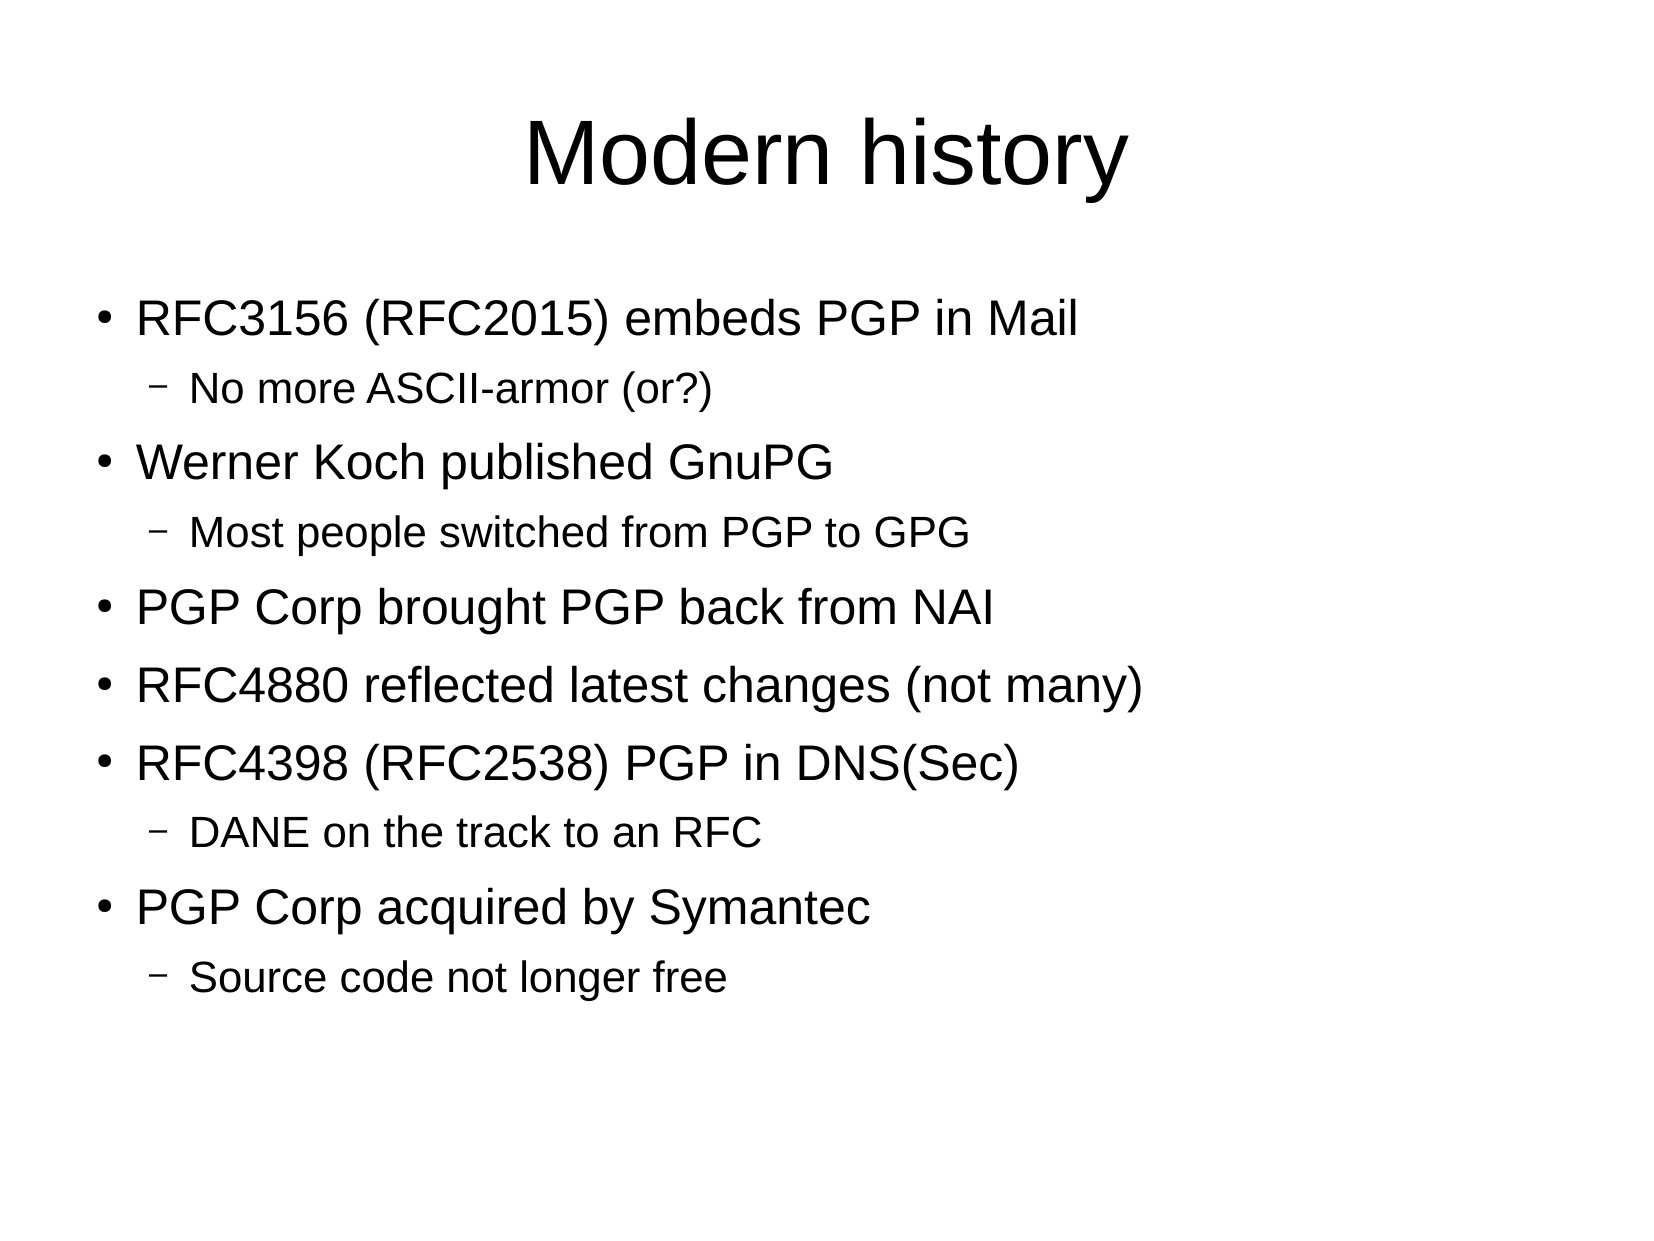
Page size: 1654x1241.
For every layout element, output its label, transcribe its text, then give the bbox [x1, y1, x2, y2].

list RFC3156 (RFC2015) embeds PGP in Mail No more ASCII-armor (or?) Werner Koch published GnuPG Most people switched from PGP to GPG PGP Corp brought PGP back from NAI RFC4880 reflected latest changes (not many) RFC4398 (RFC2538) PGP in DNS(Sec) DANE on the track to an RFC PGP Corp acquired by Symantec Source code not longer free [82, 290, 1571, 1010]
title Modern history [82, 49, 1571, 257]
